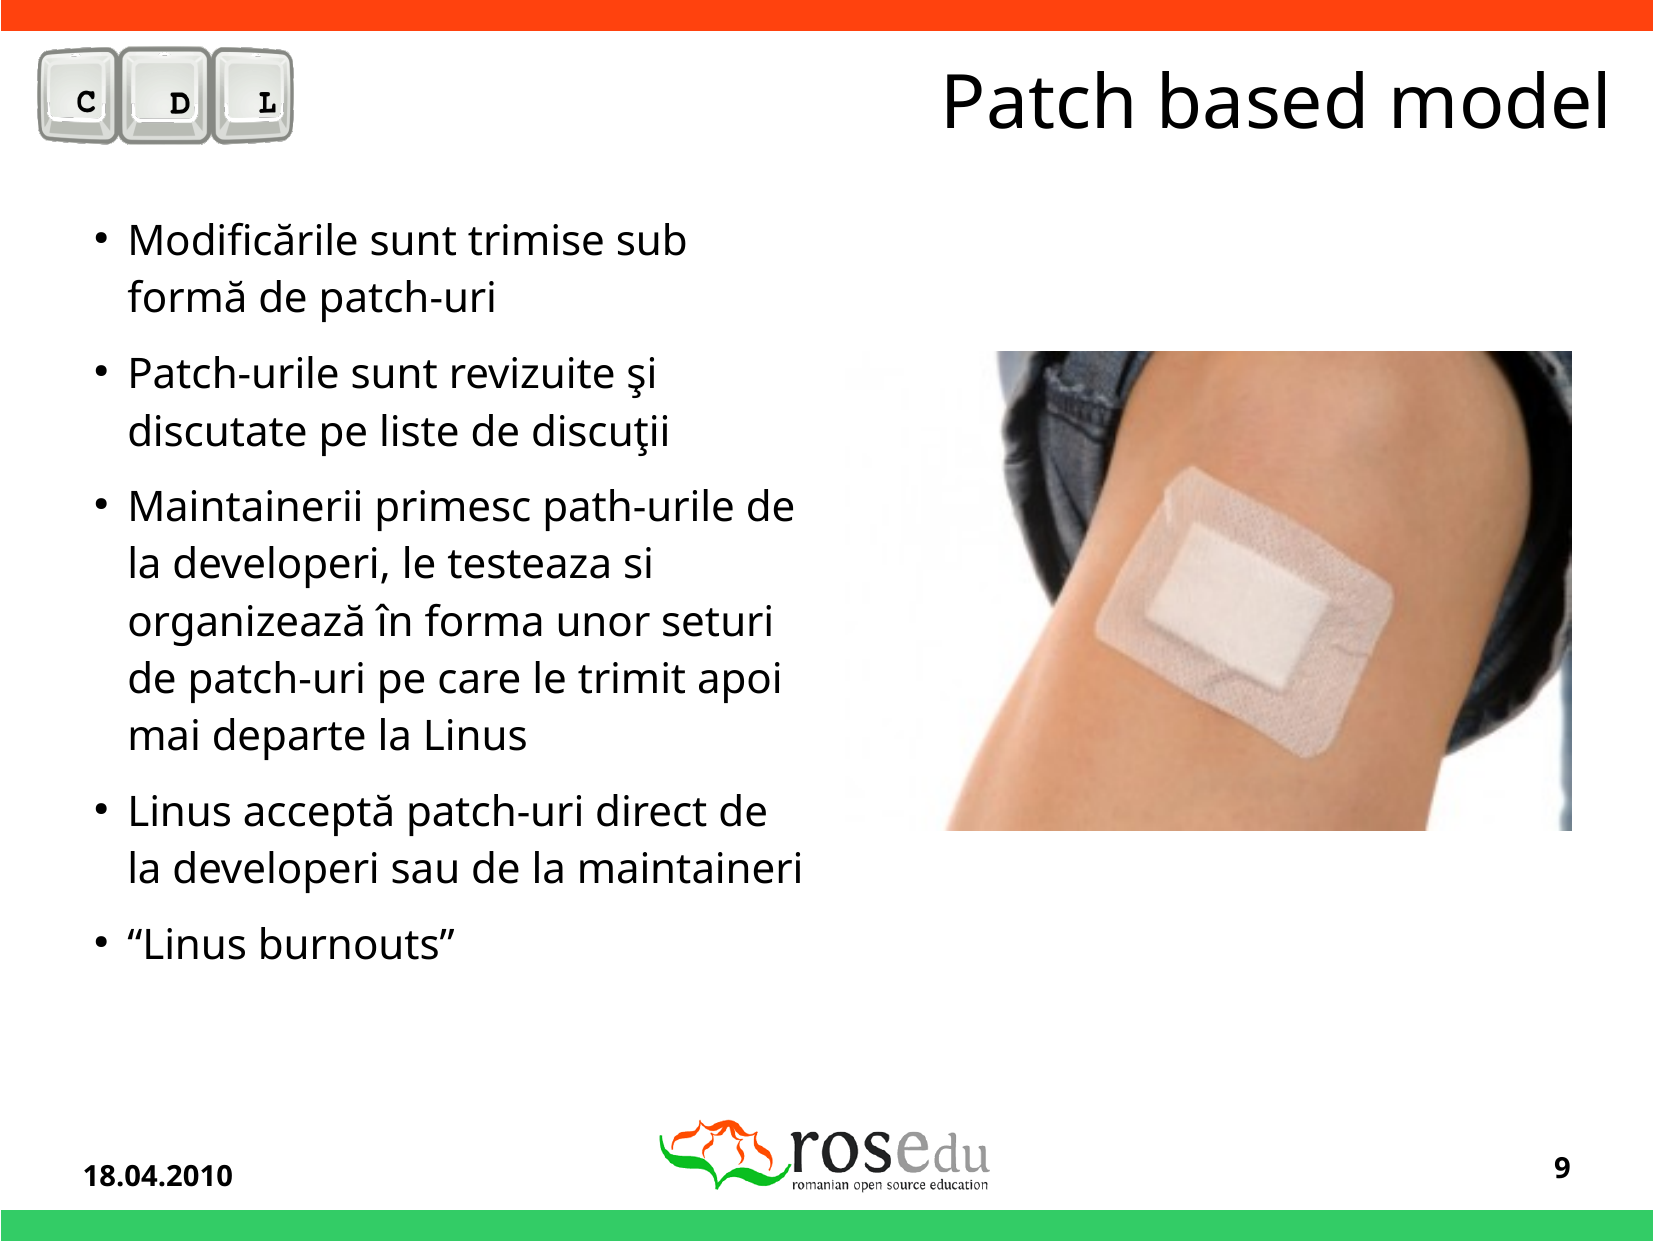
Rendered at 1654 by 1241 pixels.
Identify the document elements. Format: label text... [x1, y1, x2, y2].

title Patch based model [300, 52, 1613, 146]
picture [656, 1104, 1005, 1209]
list Modificările sunt trimise sub formă de patch-uri Patch-urile sunt revizuite şi discutate pe liste de discuţii Maintainerii primesc path-urile de la developeri, le testeaza si organizează în forma unor seturi de patch-uri pe care le trimit apoi mai departe la Linus Linus acceptă patch-uri direct de la developeri sau de la maintaineri “Linus burnouts” [82, 182, 809, 1001]
picture [37, 46, 294, 145]
picture [845, 351, 1572, 831]
